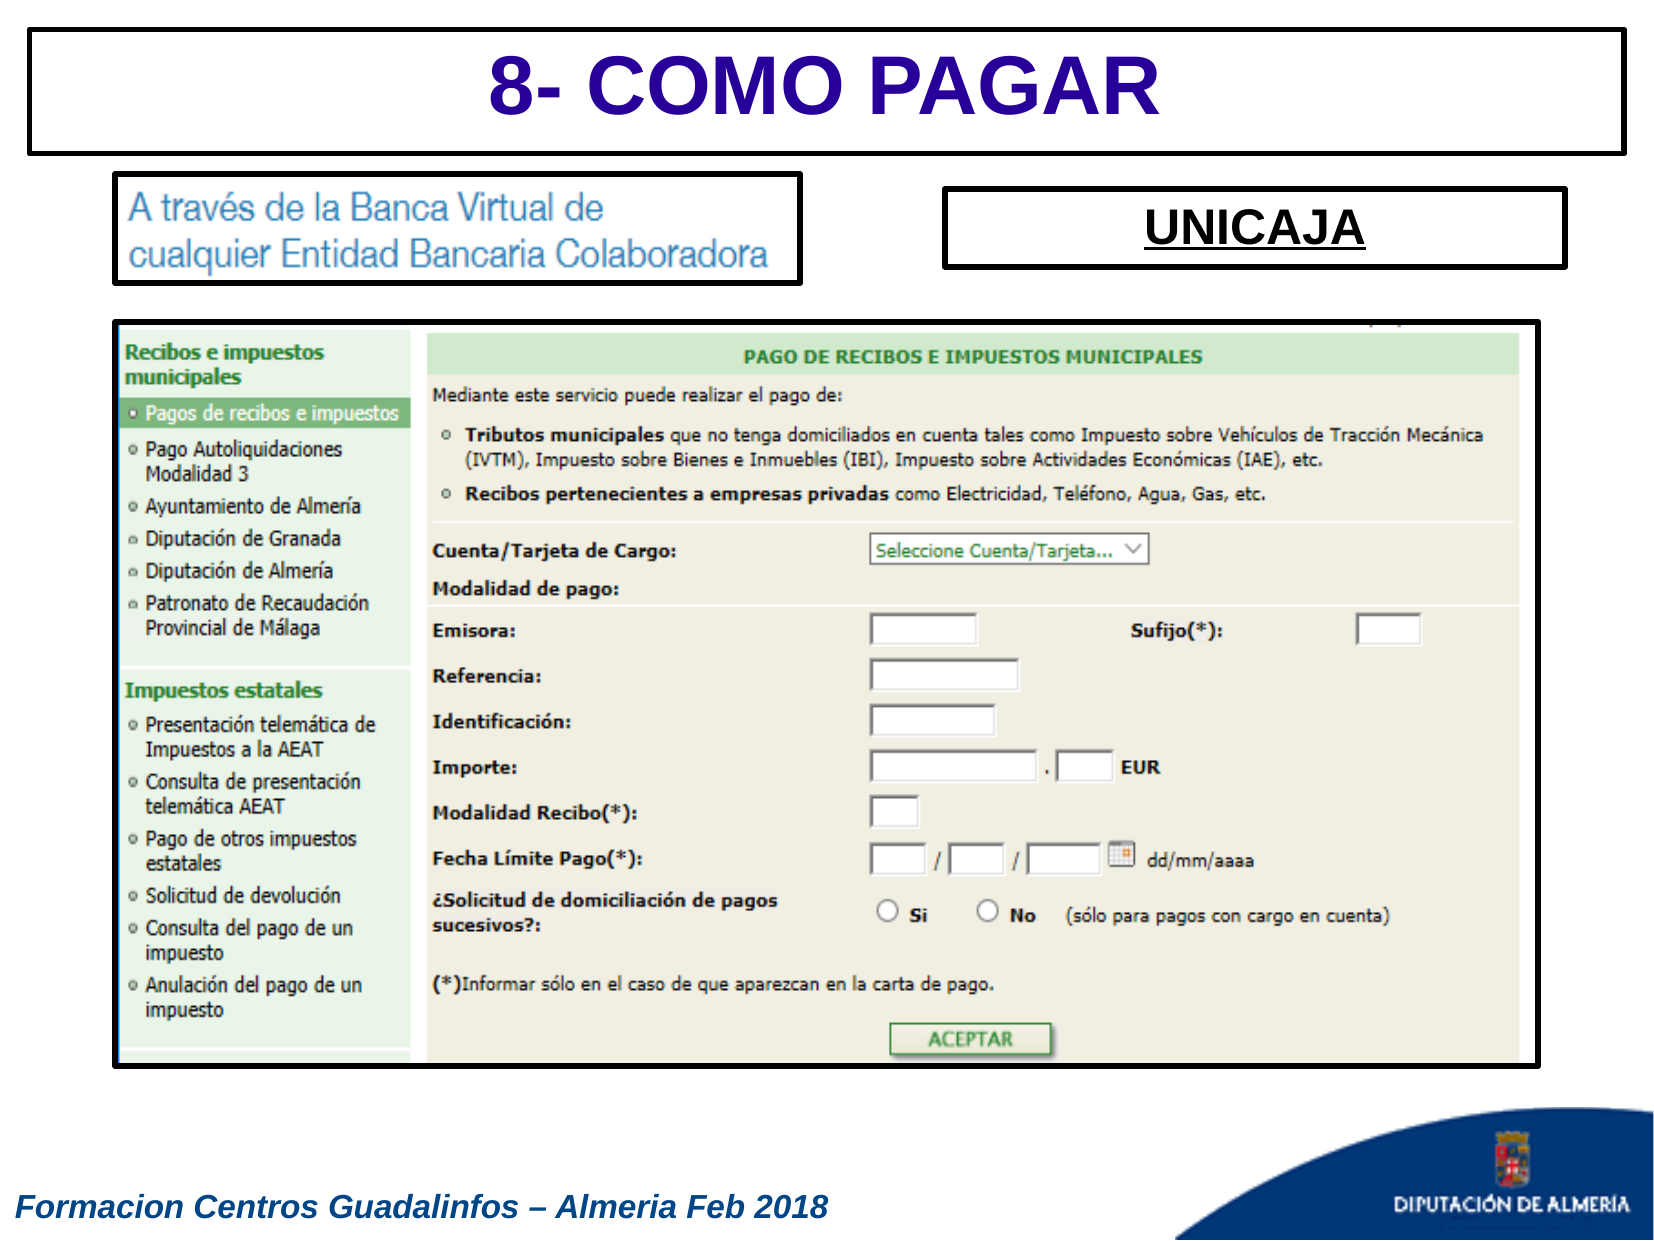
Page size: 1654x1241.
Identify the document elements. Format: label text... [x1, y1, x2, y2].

picture [1175, 1107, 1654, 1241]
picture [118, 177, 798, 281]
text_box UNICAJA [944, 188, 1565, 267]
picture [118, 324, 1536, 1063]
text_box Formacion Centros Guadalinfos – Almeria Feb 2018 [0, 1181, 845, 1234]
text_box 8- COMO PAGAR [29, 29, 1625, 154]
